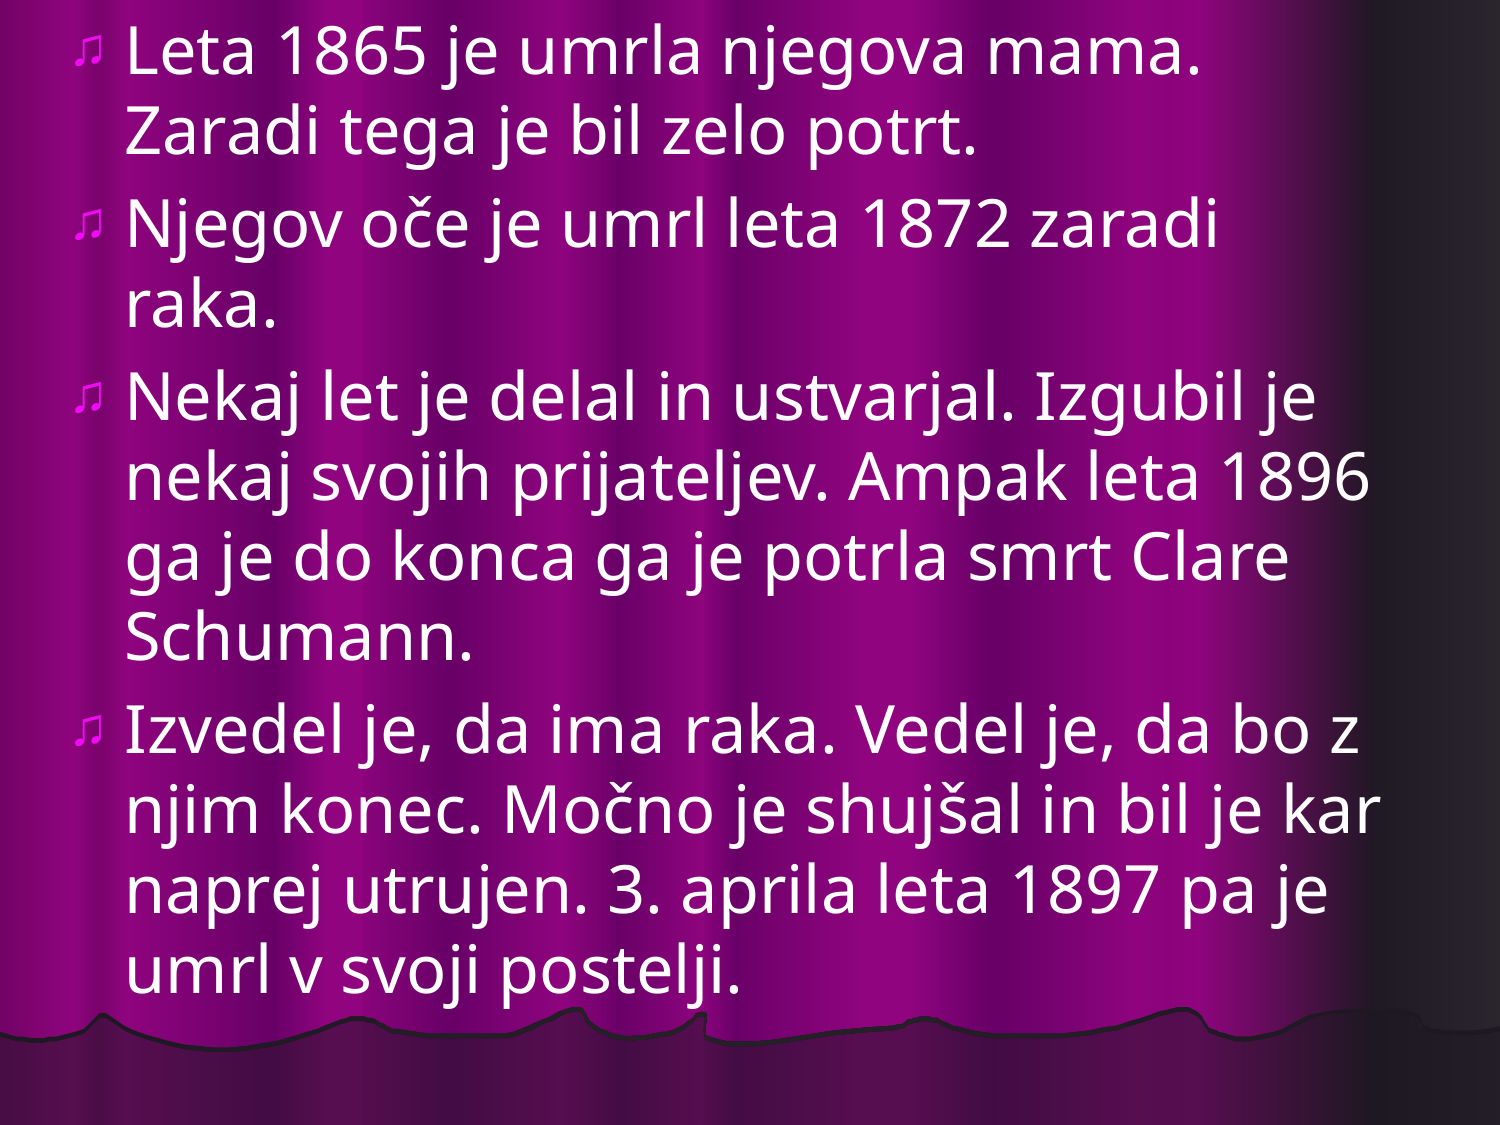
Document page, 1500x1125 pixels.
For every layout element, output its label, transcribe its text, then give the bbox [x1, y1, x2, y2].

list Leta 1865 je umrla njegova mama. Zaradi tega je bil zelo potrt. Njegov oče je umrl leta 1872 zaradi raka. Nekaj let je delal in ustvarjal. Izgubil je nekaj svojih prijateljev. Ampak leta 1896 ga je do konca ga je potrla smrt Clare Schumann. Izvedel je, da ima raka. Vedel je, da bo z njim konec. Močno je shujšal in bil je kar naprej utrujen. 3. aprila leta 1897 pa je umrl v svoji postelji. [53, 0, 1404, 1125]
